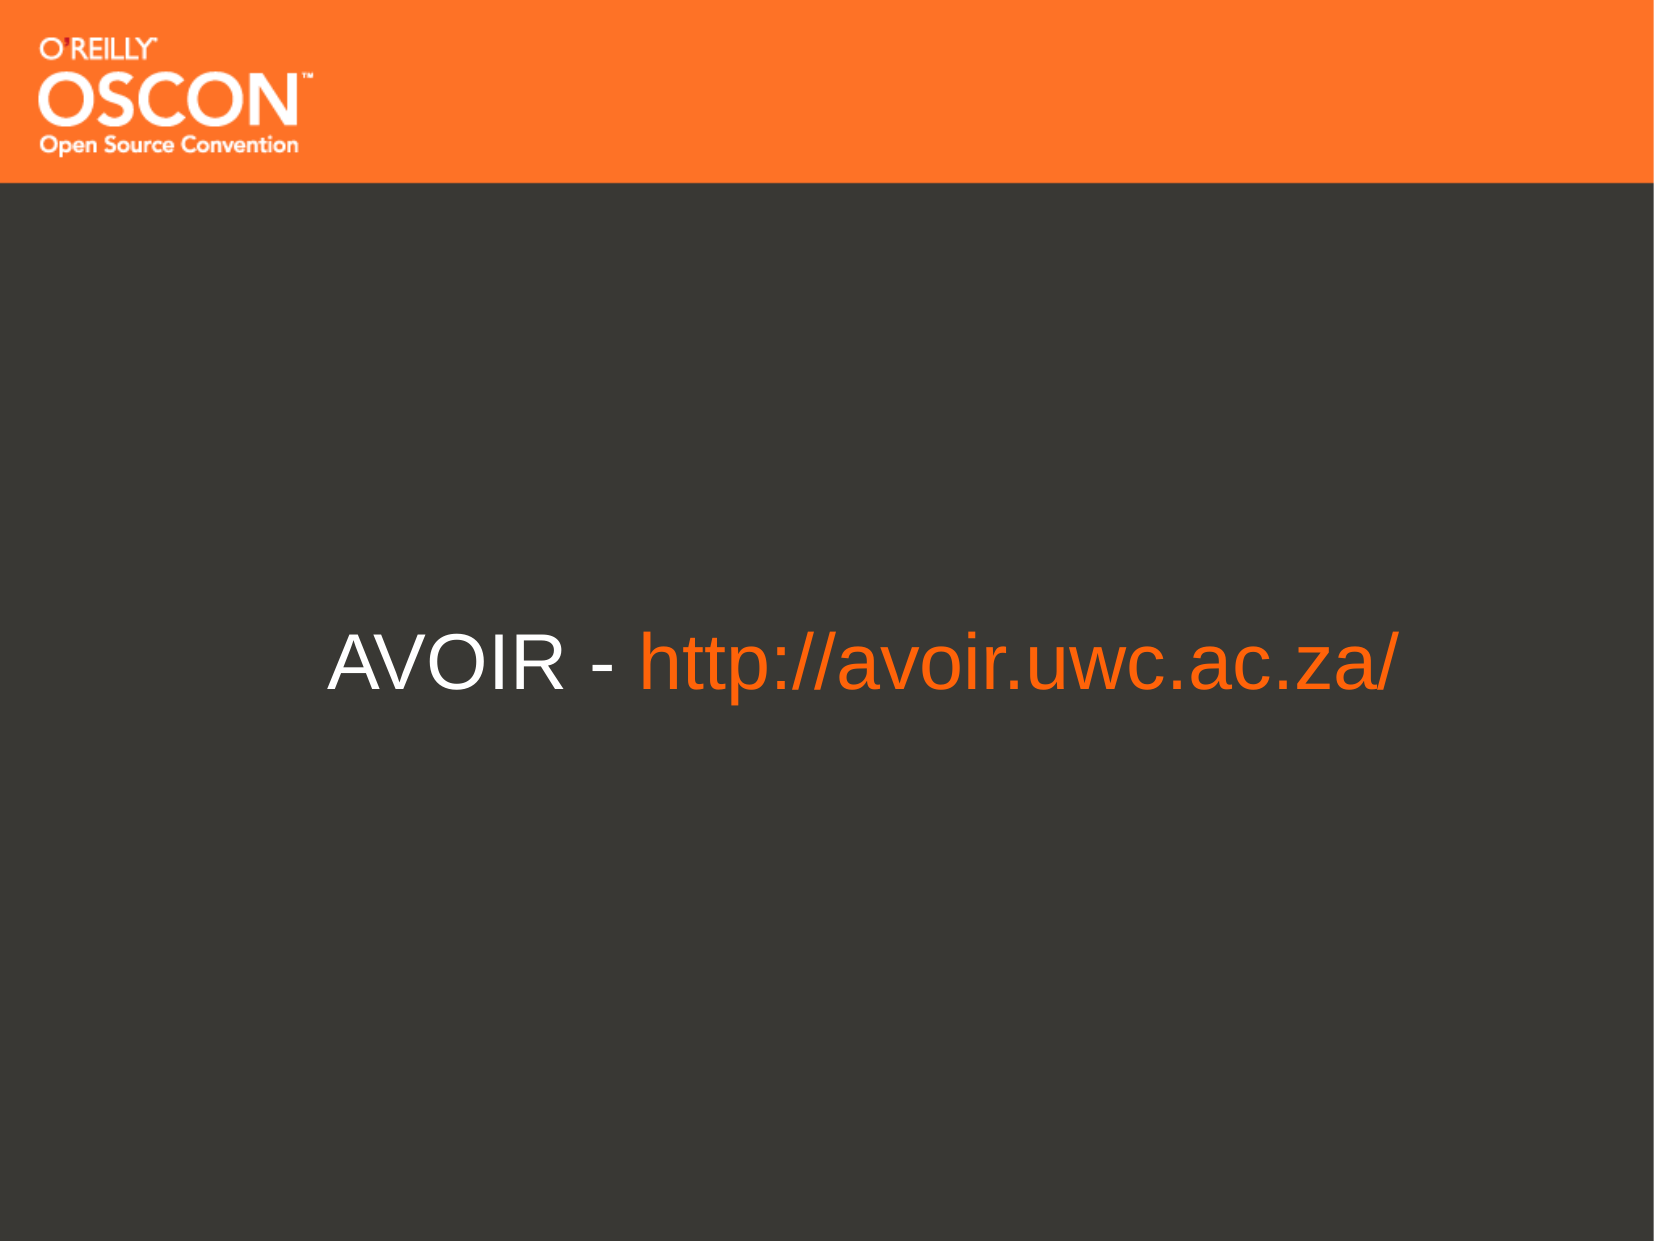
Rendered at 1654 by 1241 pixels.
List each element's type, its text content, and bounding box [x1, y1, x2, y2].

title [356, 31, 1624, 187]
picture [0, 0, 1654, 1241]
list AVOIR - http://avoir.uwc.ac.za/ [37, 219, 1628, 1218]
